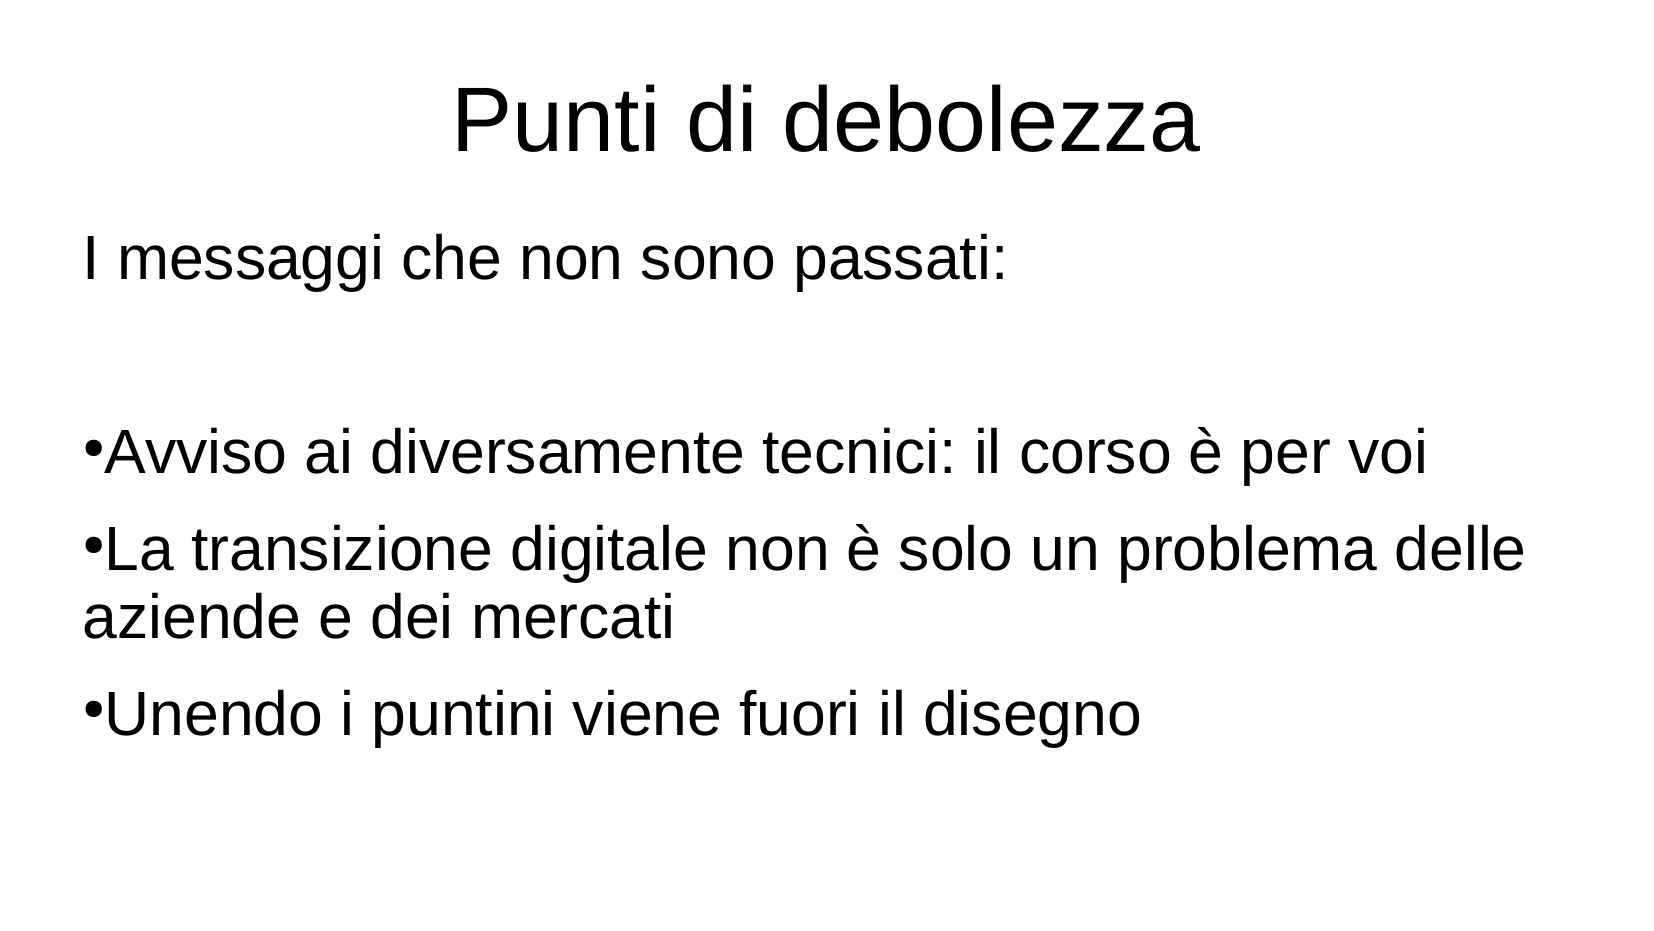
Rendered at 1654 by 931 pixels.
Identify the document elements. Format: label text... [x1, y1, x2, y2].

title Punti di debolezza [82, 37, 1571, 193]
subtitle I messaggi che non sono passati: Avviso ai diversamente tecnici: il corso è per voi La transizione digitale non è solo un problema delle aziende e dei mercati Unendo i puntini viene fuori il disegno [82, 217, 1571, 758]
